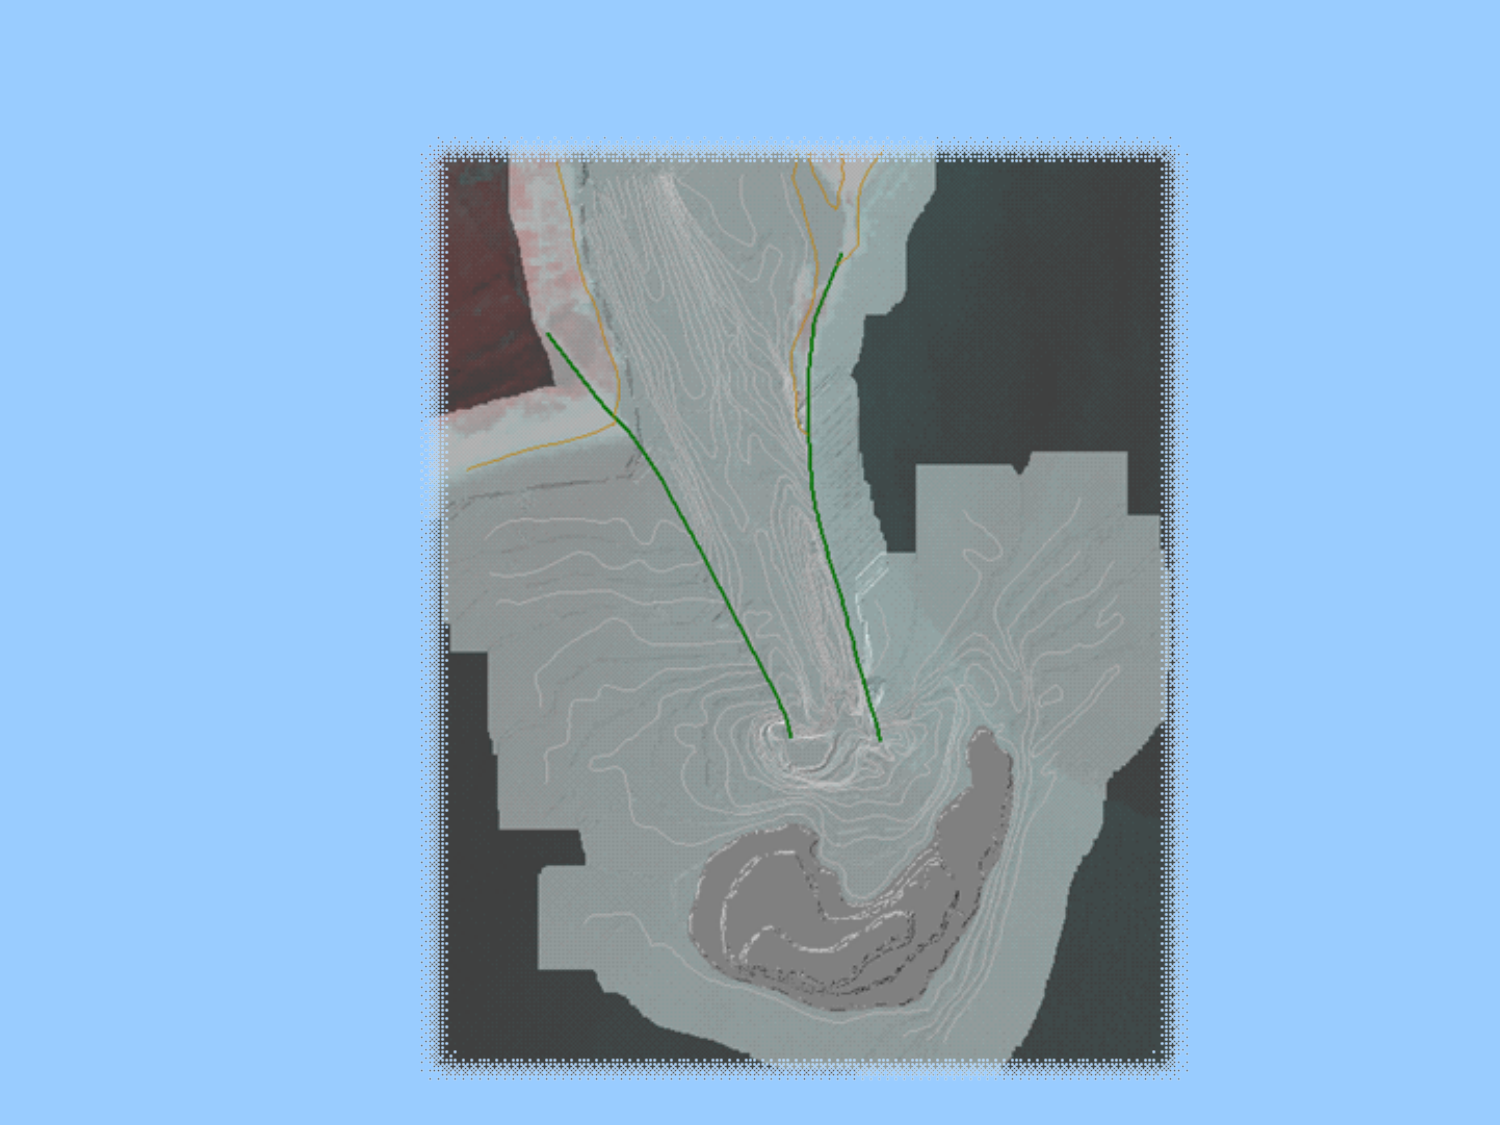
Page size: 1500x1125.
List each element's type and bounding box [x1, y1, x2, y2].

picture [413, 129, 1197, 1093]
